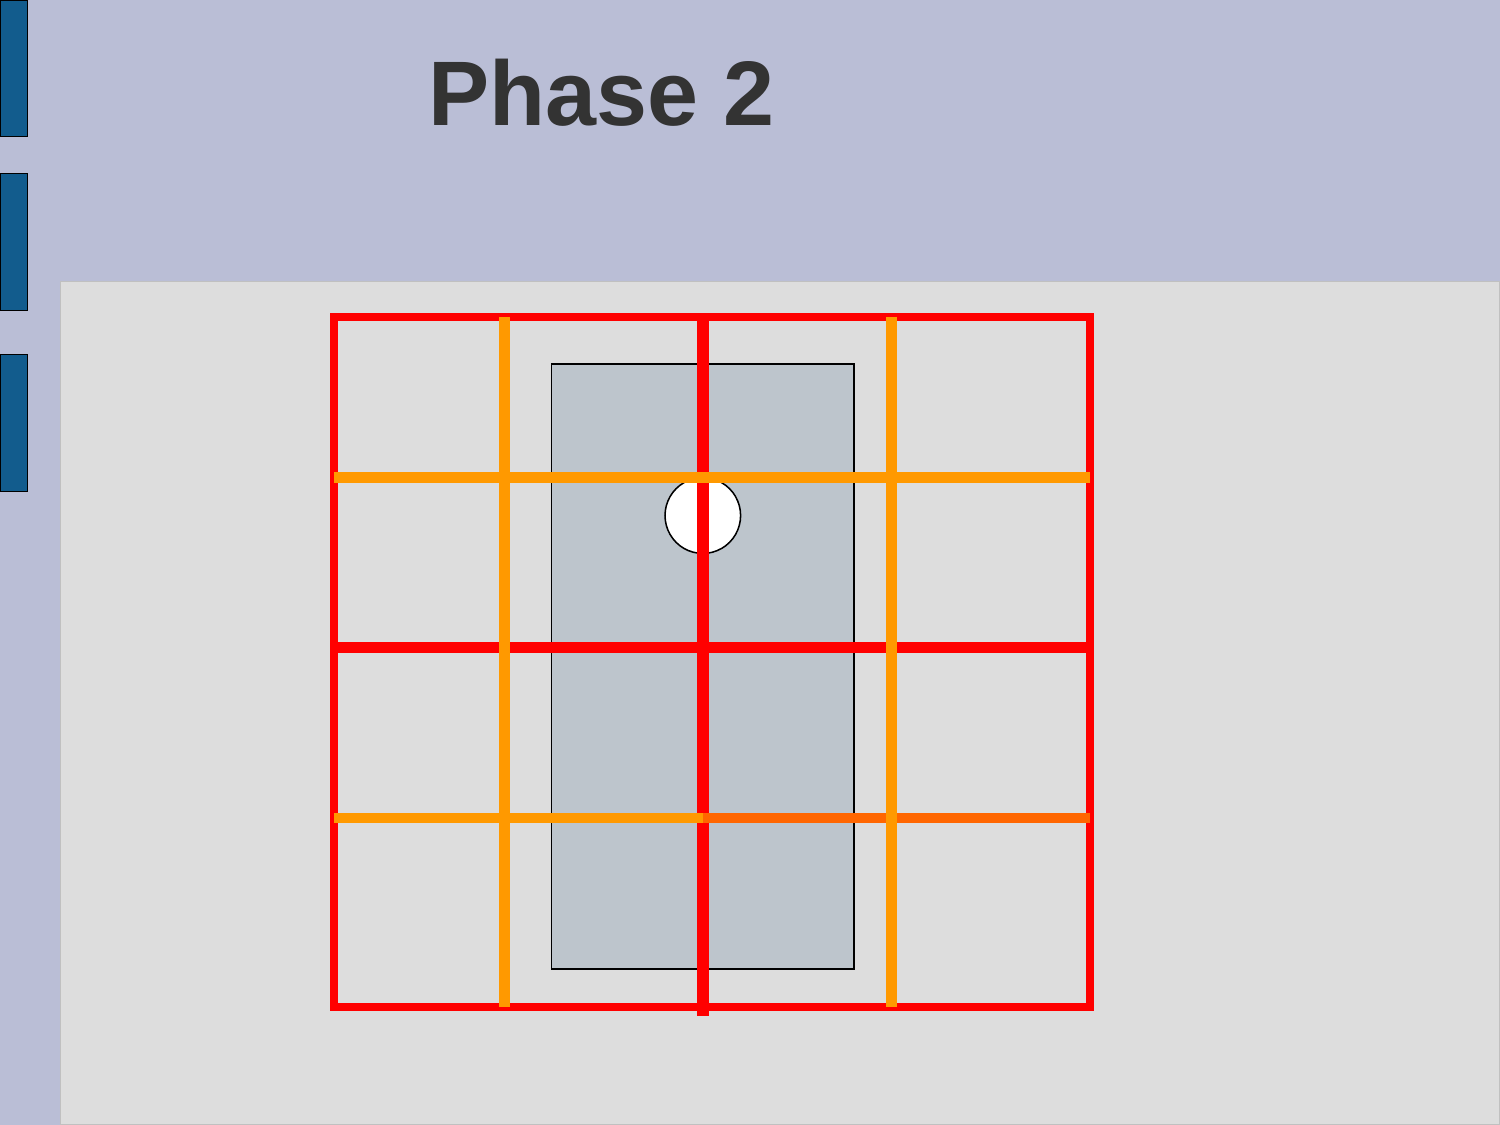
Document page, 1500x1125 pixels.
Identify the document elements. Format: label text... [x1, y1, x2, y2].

text_box [709, 823, 854, 970]
text_box [551, 823, 697, 970]
text_box [709, 364, 854, 472]
text_box [551, 364, 697, 472]
text_box [551, 483, 697, 642]
text_box [709, 653, 854, 813]
title Phase 2 [0, 0, 1204, 188]
text_box [551, 653, 697, 813]
text_box [709, 483, 854, 642]
